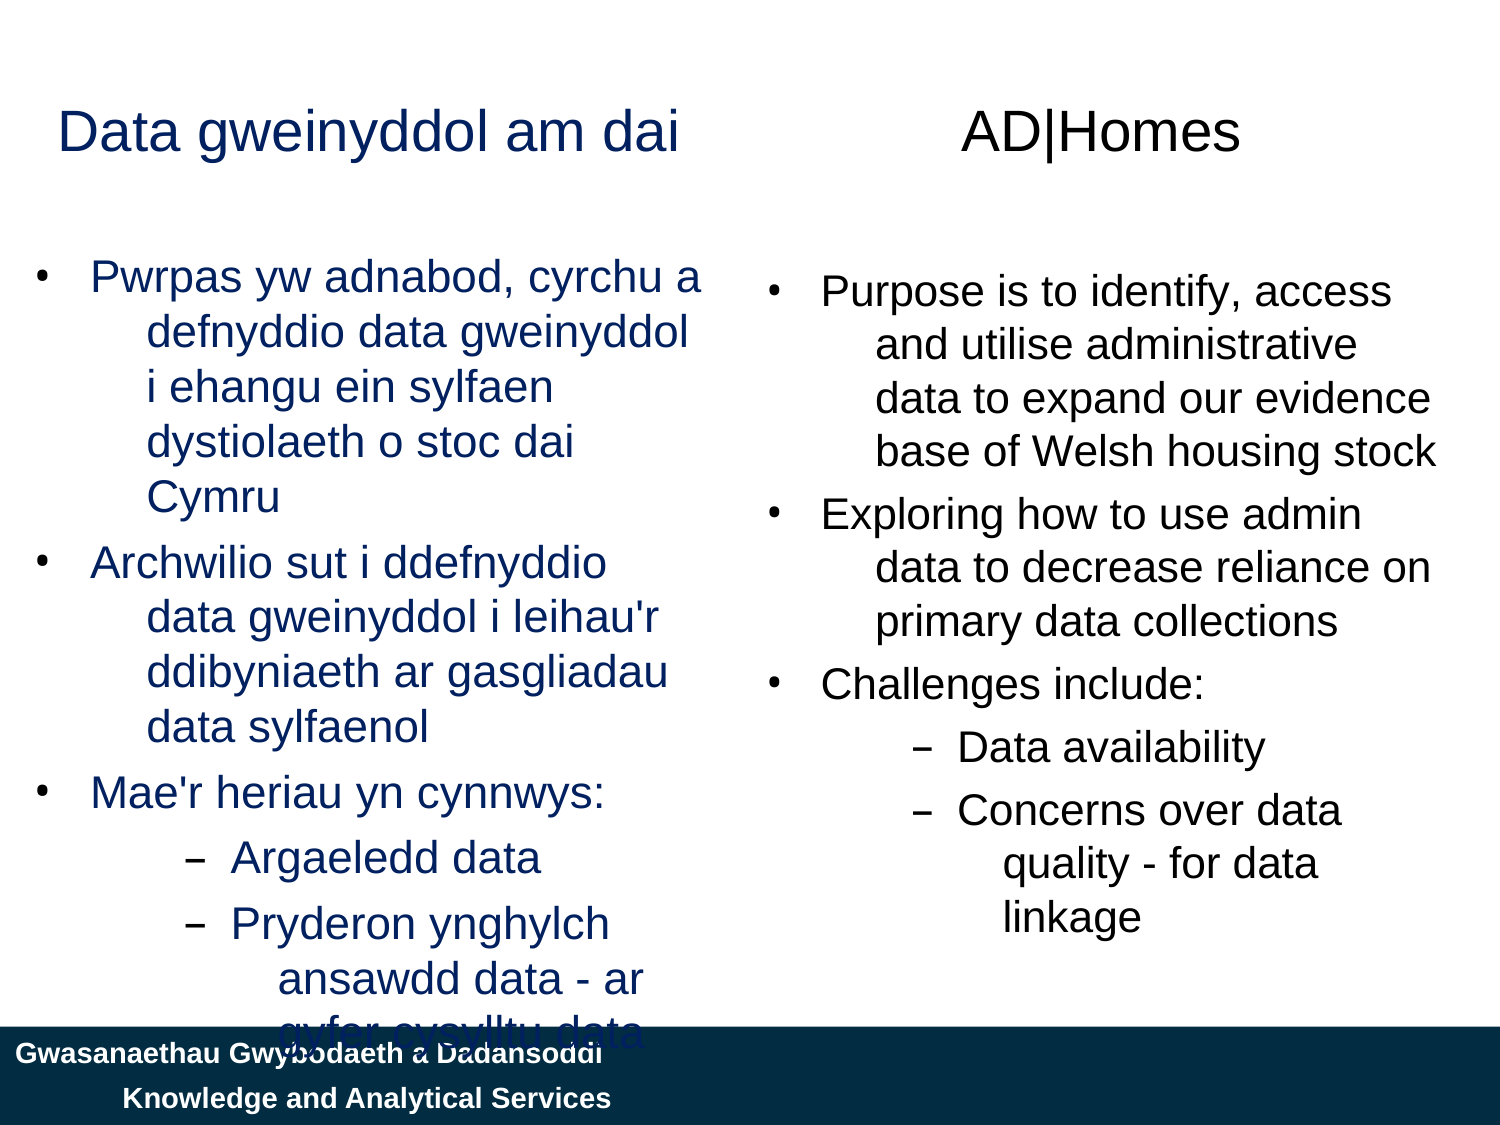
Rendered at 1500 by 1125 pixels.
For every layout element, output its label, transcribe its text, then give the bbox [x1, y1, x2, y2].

list Purpose is to identify, access and utilise administrative data to expand our evidence base of Welsh housing stock Exploring how to use admin data to decrease reliance on primary data collections Challenges include: Data availability Concerns over data quality - for data linkage [751, 254, 1455, 998]
text_box Data gweinyddol am dai [17, 60, 722, 195]
text_box AD|Homes [750, 60, 1455, 195]
text_box Pwrpas yw adnabod, cyrchu a defnyddio data gweinyddol i ehangu ein sylfaen dystiolaeth o stoc dai Cymru Archwilio sut i ddefnyddio data gweinyddol i leihau'r ddibyniaeth ar gasgliadau data sylfaenol Mae'r heriau yn cynnwys: Argaeledd data Pryderon ynghylch ansawdd data - ar gyfer cysylltu data [18, 239, 722, 982]
text_box Gwasanaethau Gwybodaeth a Dadansoddi Knowledge and Analytical Services [0, 1026, 1500, 1125]
